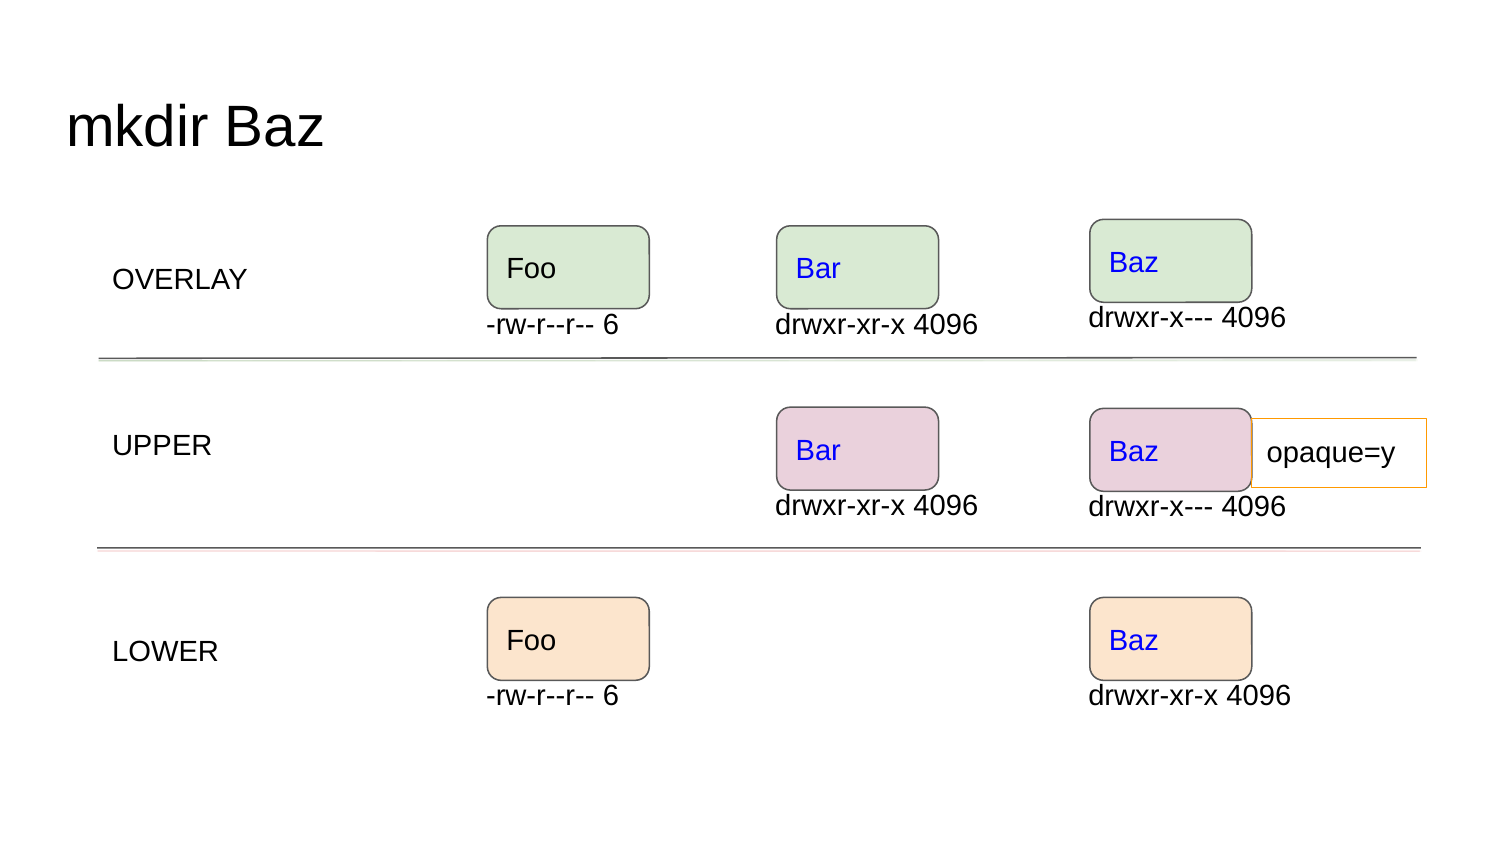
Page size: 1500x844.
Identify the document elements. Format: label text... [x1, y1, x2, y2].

text_box Foo [487, 597, 650, 661]
text_box opaque=y [1251, 418, 1427, 488]
text_box UPPER [97, 411, 332, 495]
text_box OVERLAY [97, 245, 332, 329]
text_box -rw-r--r-- 6 [470, 661, 666, 720]
text_box Baz [1089, 597, 1252, 661]
text_box -rw-r--r-- 6 [470, 289, 666, 348]
text_box drwxr-x--- 4096 [1073, 283, 1309, 342]
text_box LOWER [97, 616, 332, 700]
text_box drwxr-xr-x 4096 [760, 471, 996, 529]
text_box Bar [776, 407, 939, 471]
title mkdir Baz [51, 72, 1449, 167]
text_box Baz [1089, 219, 1252, 283]
text_box Baz [1089, 408, 1252, 472]
text_box drwxr-xr-x 4096 [1073, 661, 1309, 720]
text_box Foo [487, 225, 650, 289]
text_box Bar [776, 225, 939, 289]
text_box drwxr-x--- 4096 [1073, 472, 1309, 531]
text_box drwxr-xr-x 4096 [760, 289, 996, 348]
